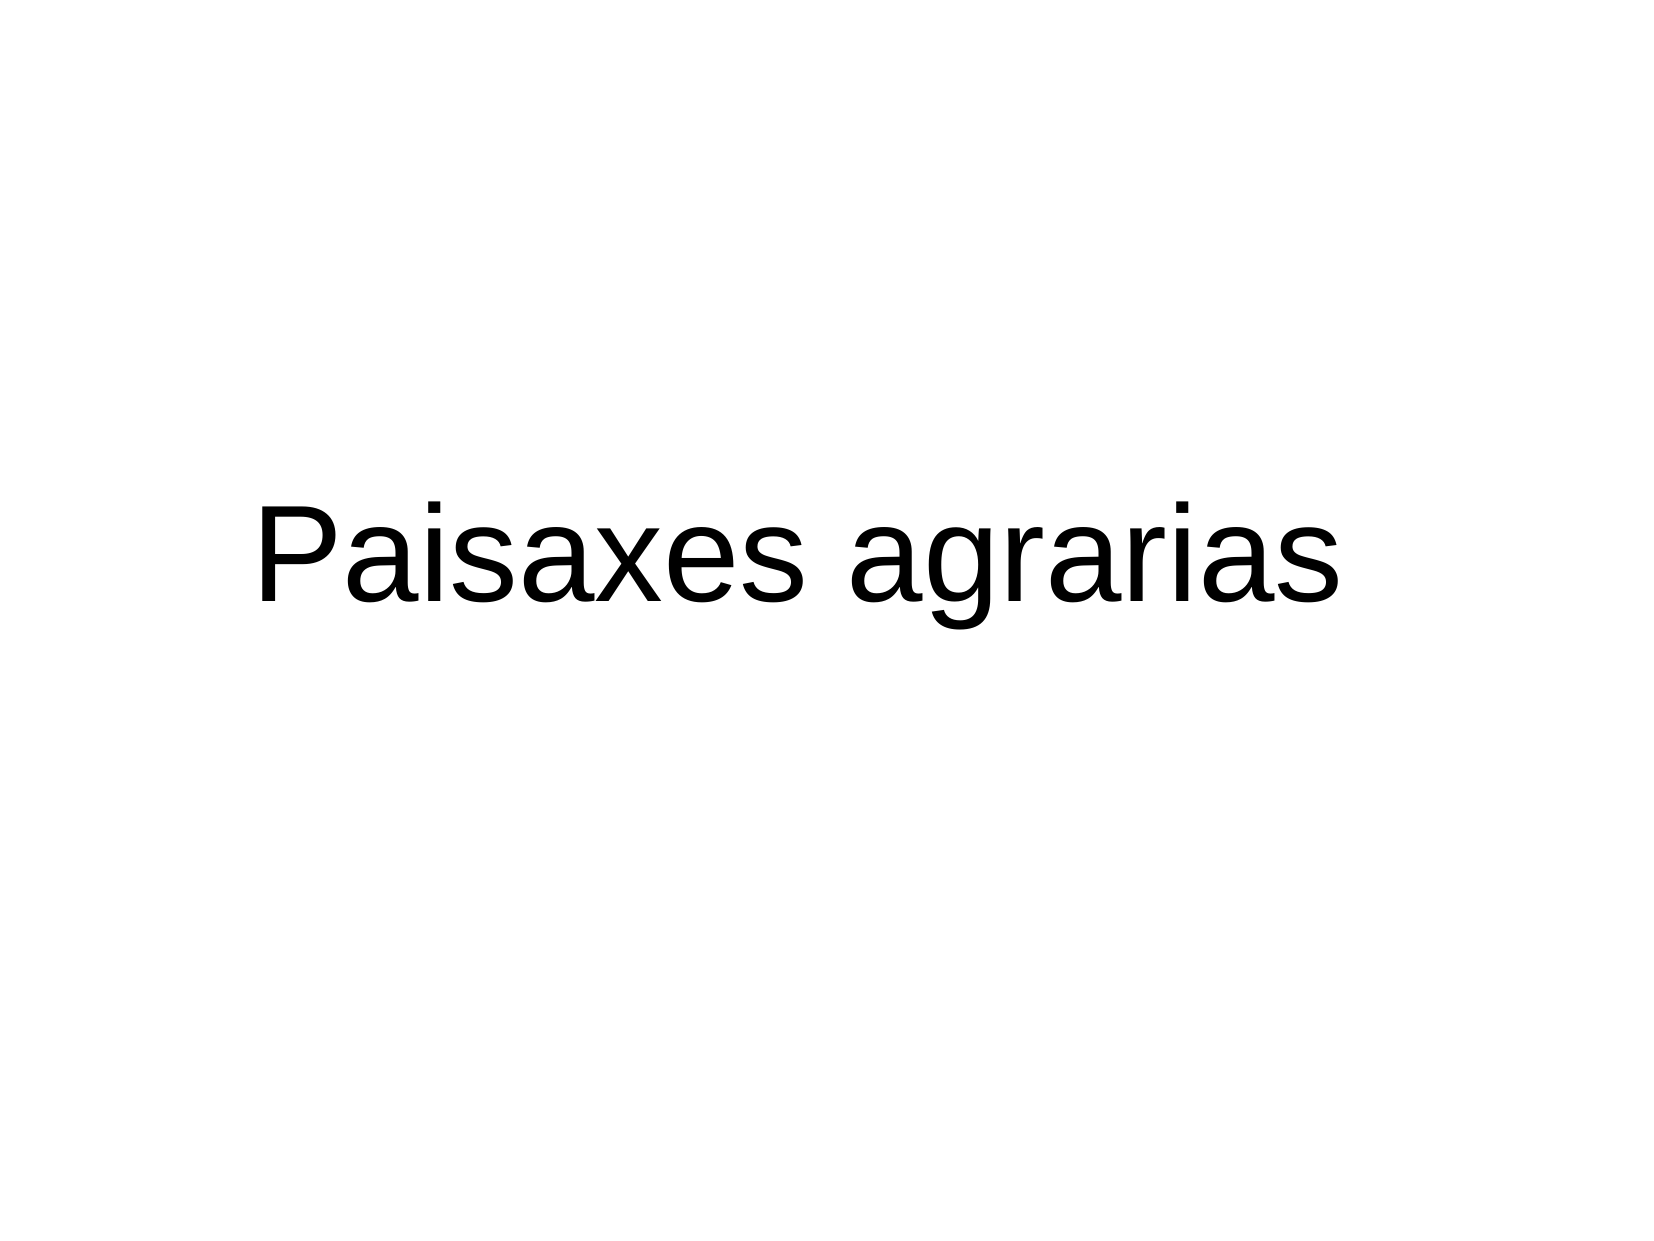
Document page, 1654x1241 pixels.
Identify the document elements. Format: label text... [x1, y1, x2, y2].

text_box Paisaxes agrarias [236, 469, 1416, 671]
